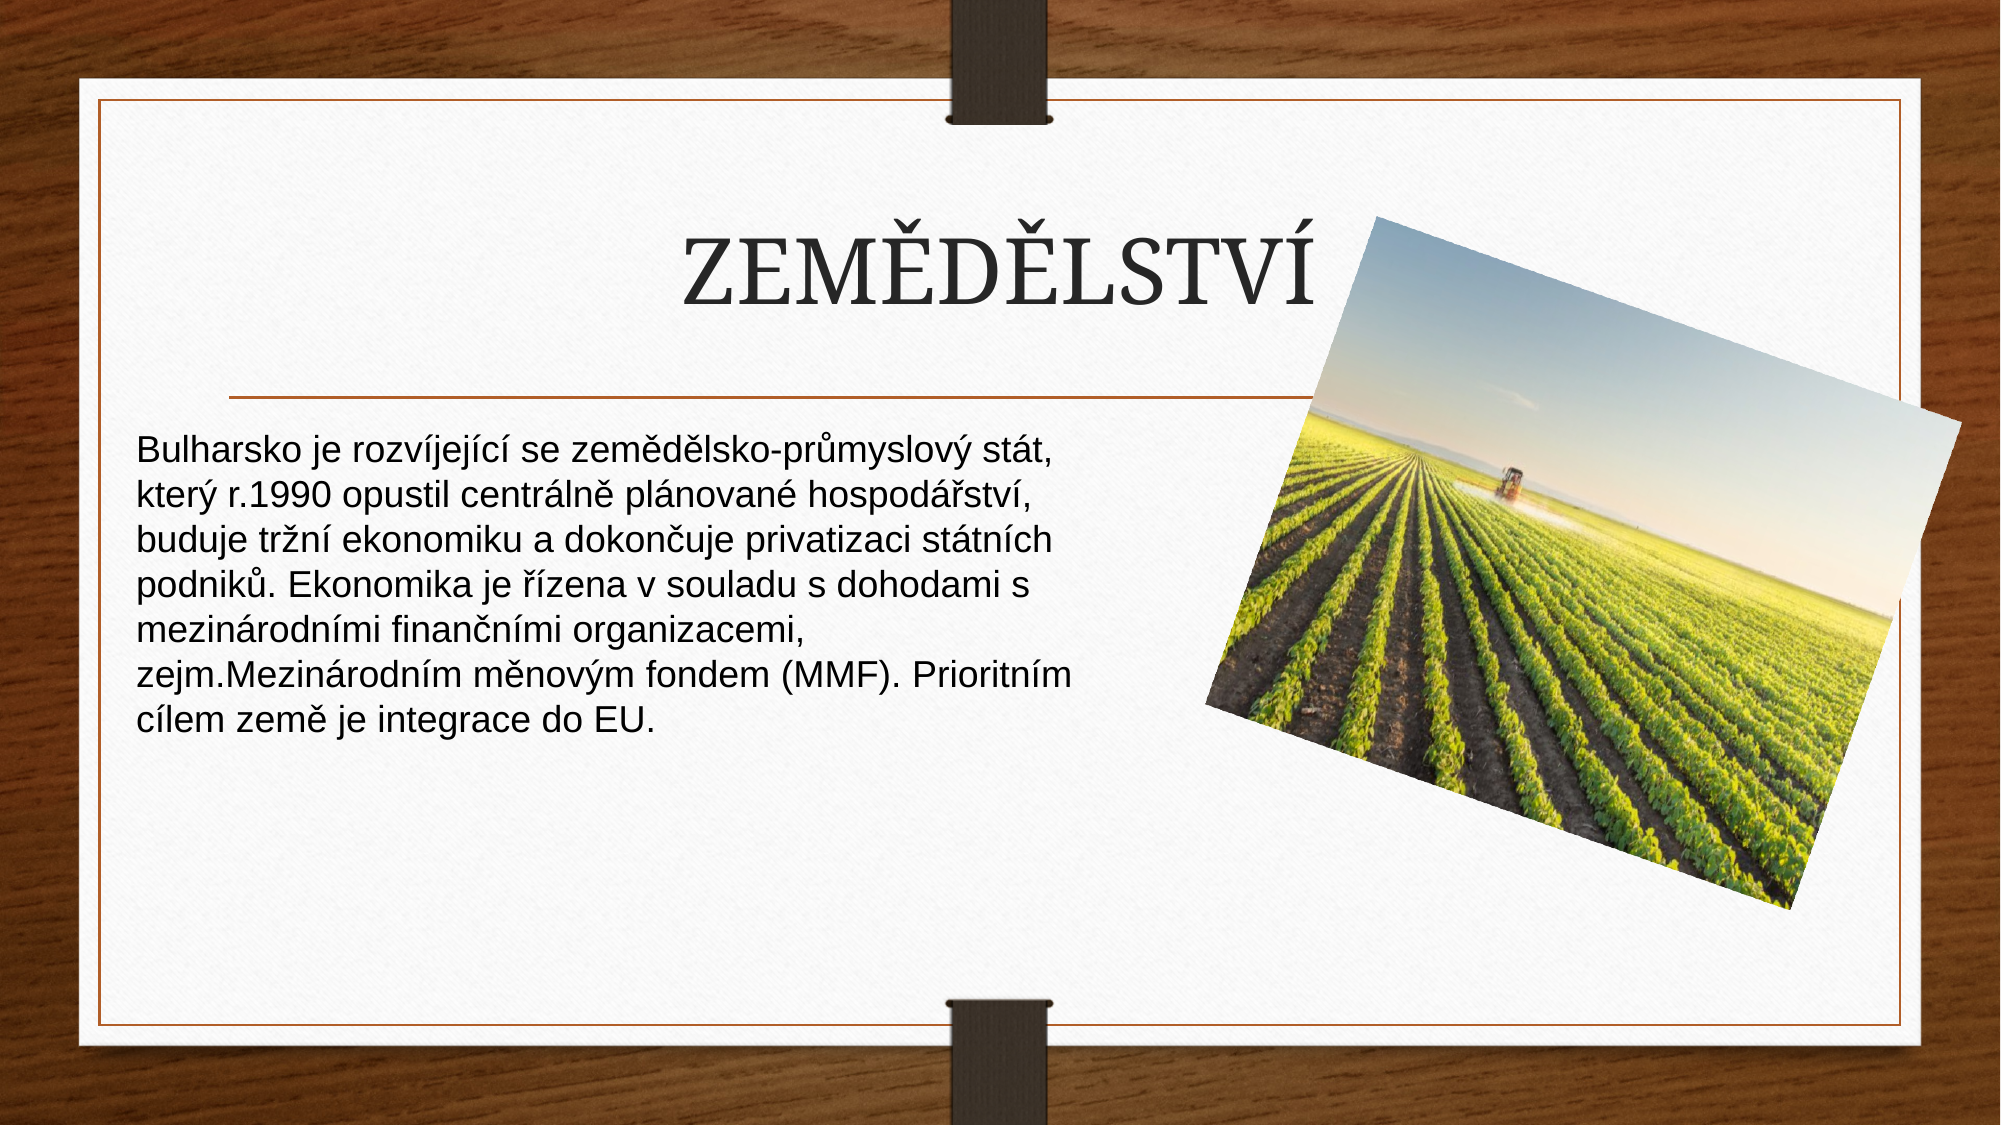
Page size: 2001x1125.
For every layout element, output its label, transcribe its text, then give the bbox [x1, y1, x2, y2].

text_box Bulharsko je rozvíjející se zemědělsko-průmyslový stát, který r.1990 opustil centrálně plánované hospodářství, buduje tržní ekonomiku a dokončuje privatizaci státních podniků. Ekonomika je řízena v souladu s dohodami s mezinárodními finančními organizacemi, zejm.Mezinárodním měnovým fondem (MMF). Prioritním cílem země je integrace do EU. [121, 416, 1140, 751]
picture [1204, 215, 1962, 910]
title ZEMĚDĚLSTVÍ [212, 161, 1788, 376]
